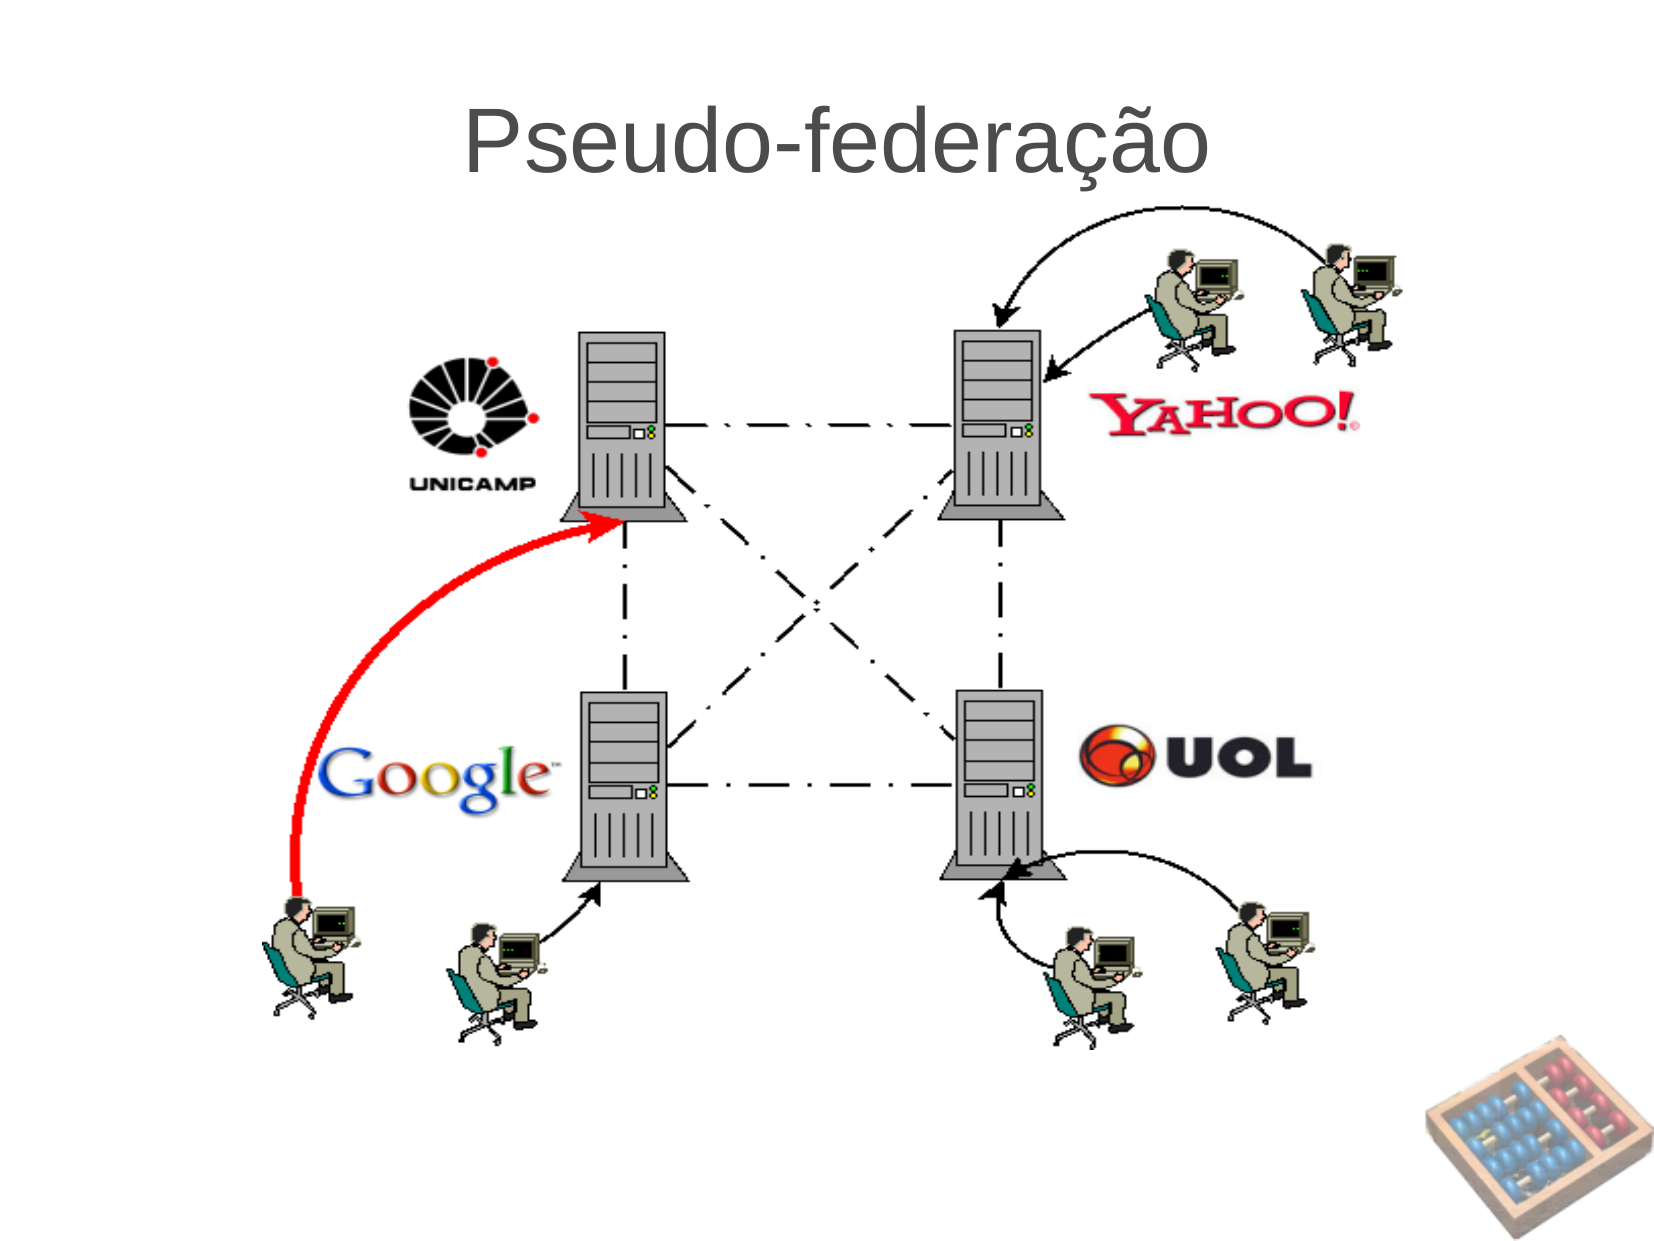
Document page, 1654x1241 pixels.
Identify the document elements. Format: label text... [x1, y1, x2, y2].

picture [262, 205, 1407, 1051]
title Pseudo-federação [75, 37, 1601, 245]
